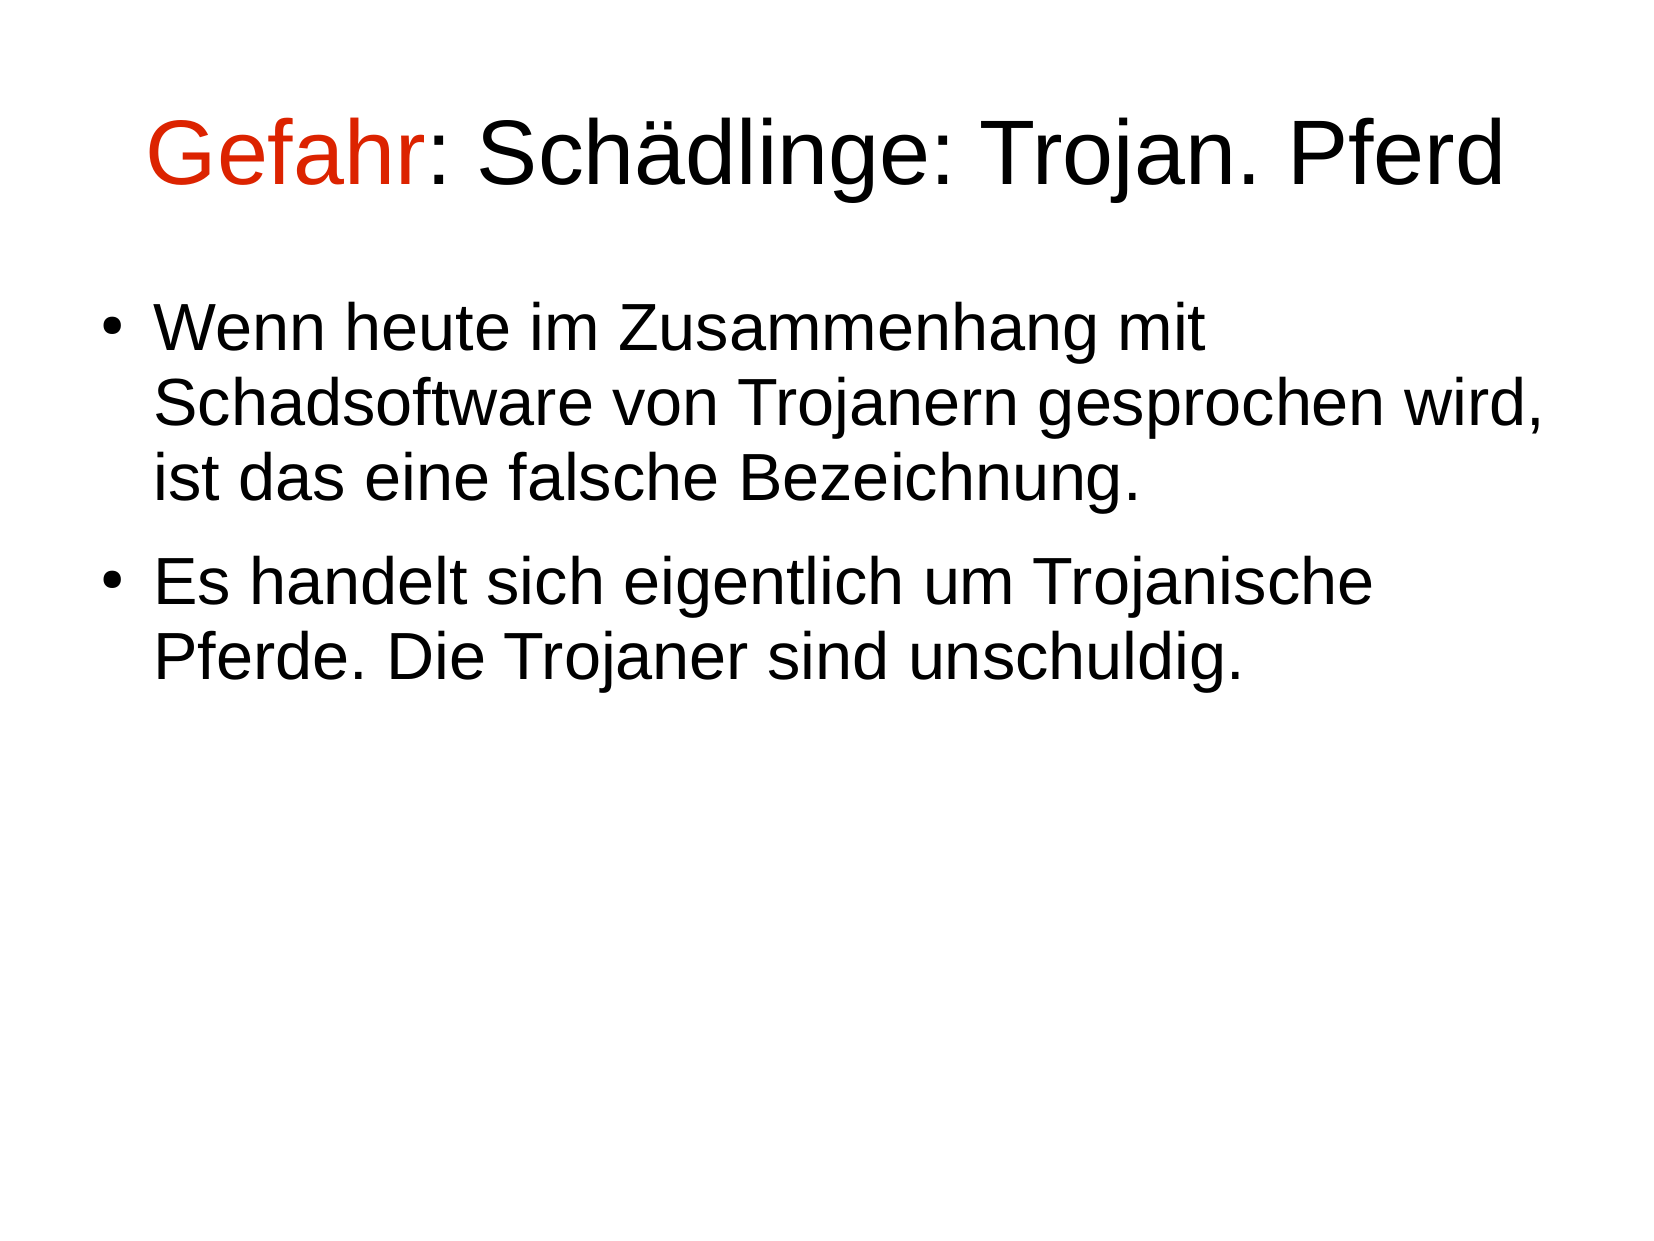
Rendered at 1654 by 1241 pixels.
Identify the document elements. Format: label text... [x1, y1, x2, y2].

title Gefahr: Schädlinge: Trojan. Pferd [82, 49, 1571, 257]
list Wenn heute im Zusammenhang mit Schadsoftware von Trojanern gesprochen wird, ist das eine falsche Bezeichnung. Es handelt sich eigentlich um Trojanische Pferde. Die Trojaner sind unschuldig. [82, 290, 1571, 1010]
